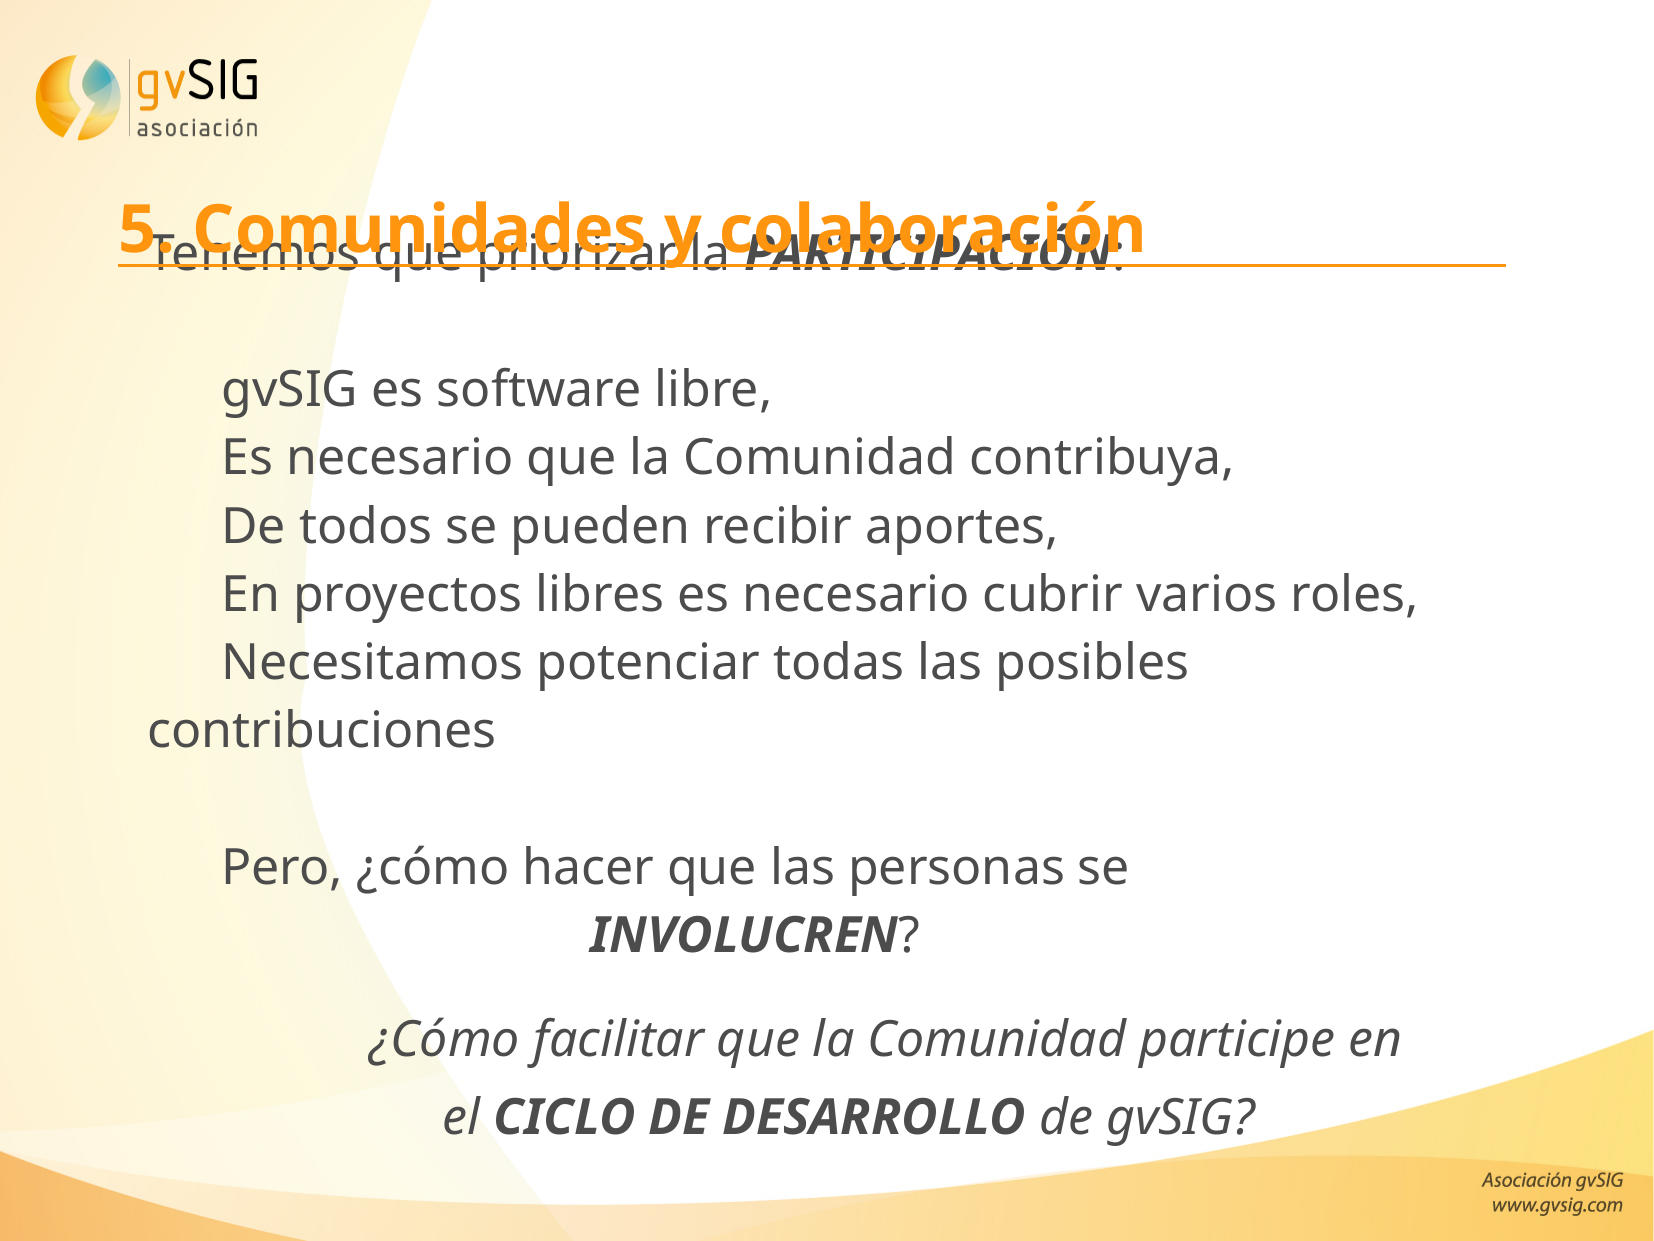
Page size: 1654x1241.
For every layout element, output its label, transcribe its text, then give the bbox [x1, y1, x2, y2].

title 5. Comunidades y colaboración [118, 177, 1607, 276]
picture [0, 0, 1654, 1241]
title Tenemos que priorizar la PARTICIPACIÓN: gvSIG es software libre, Es necesario que la Comunidad contribuya, De todos se pueden recibir aportes, En proyectos libres es necesario cubrir varios roles, Necesitamos potenciar todas las posibles contribuciones Pero, ¿cómo hacer que las personas se INVOLUCREN? ¿Cómo facilitar que la Comunidad participe en el CICLO DE DESARROLLO de gvSIG? [147, 295, 1565, 1208]
